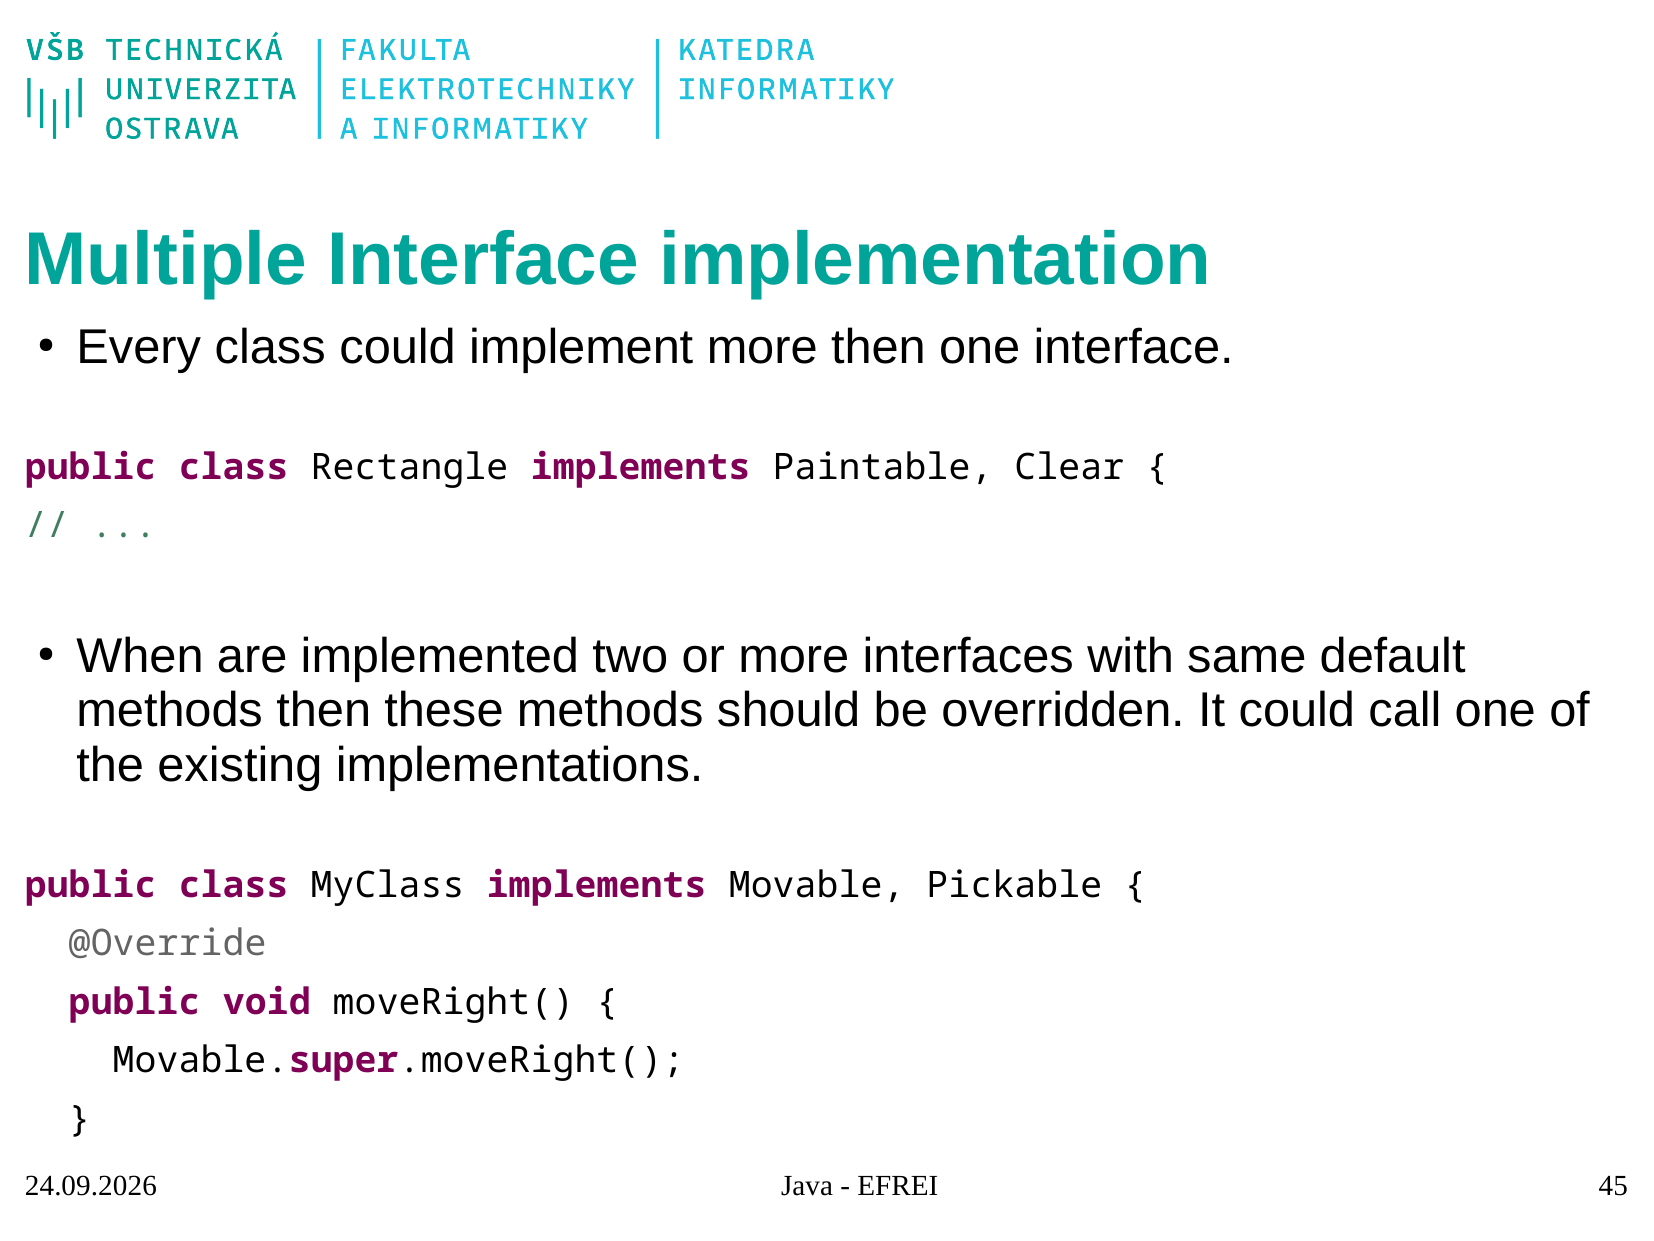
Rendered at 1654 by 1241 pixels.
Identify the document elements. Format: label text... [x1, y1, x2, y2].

picture [26, 31, 894, 139]
title Multiple Interface implementation [24, 169, 1629, 300]
list Every class could implement more then one interface. public class Rectangle implements Paintable, Clear { // ... When are implemented two or more interfaces with same default methods then these methods should be overridden. It could call one of the existing implementations. public class MyClass implements Movable, Pickable { @Override public void moveRight() { Movable.super.moveRight(); } [24, 318, 1629, 1146]
